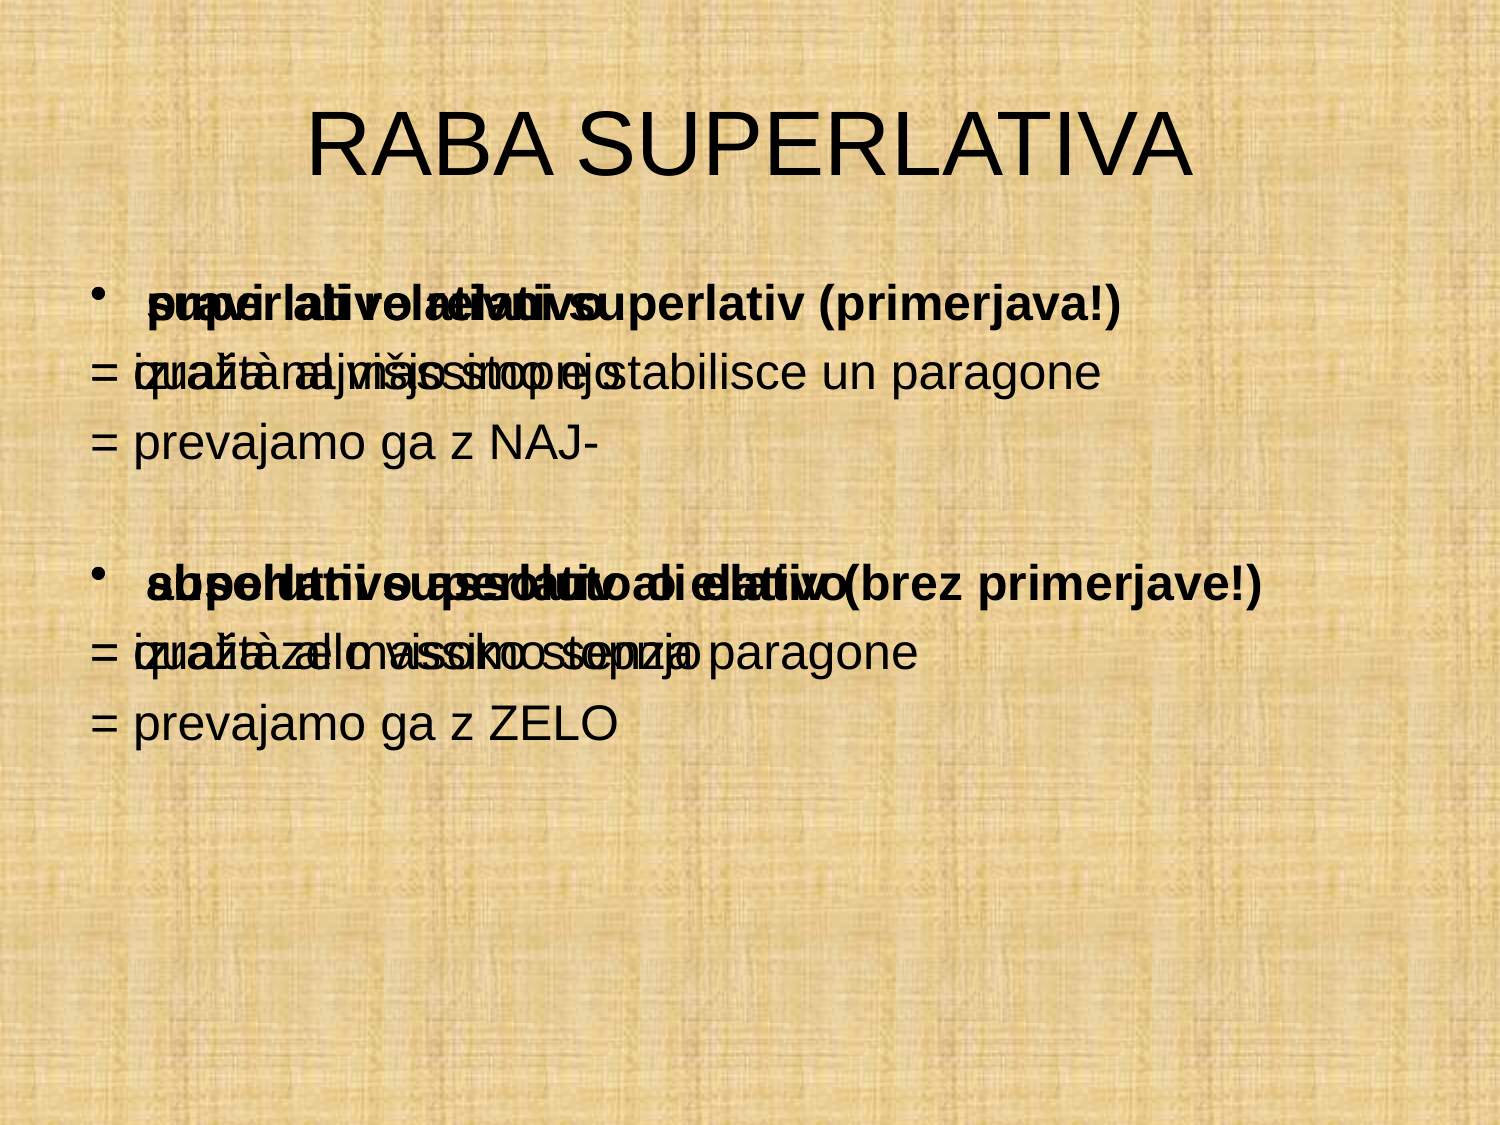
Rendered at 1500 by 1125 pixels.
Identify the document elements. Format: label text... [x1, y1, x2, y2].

picture [0, 0, 1500, 1125]
title RABA SUPERLATIVA [75, 45, 1425, 233]
list superlativo relativo = qualità al massimo e stabilisce un paragone superlativo assoluto o elativo = qualità al massimo senza paragone [75, 262, 1425, 1005]
